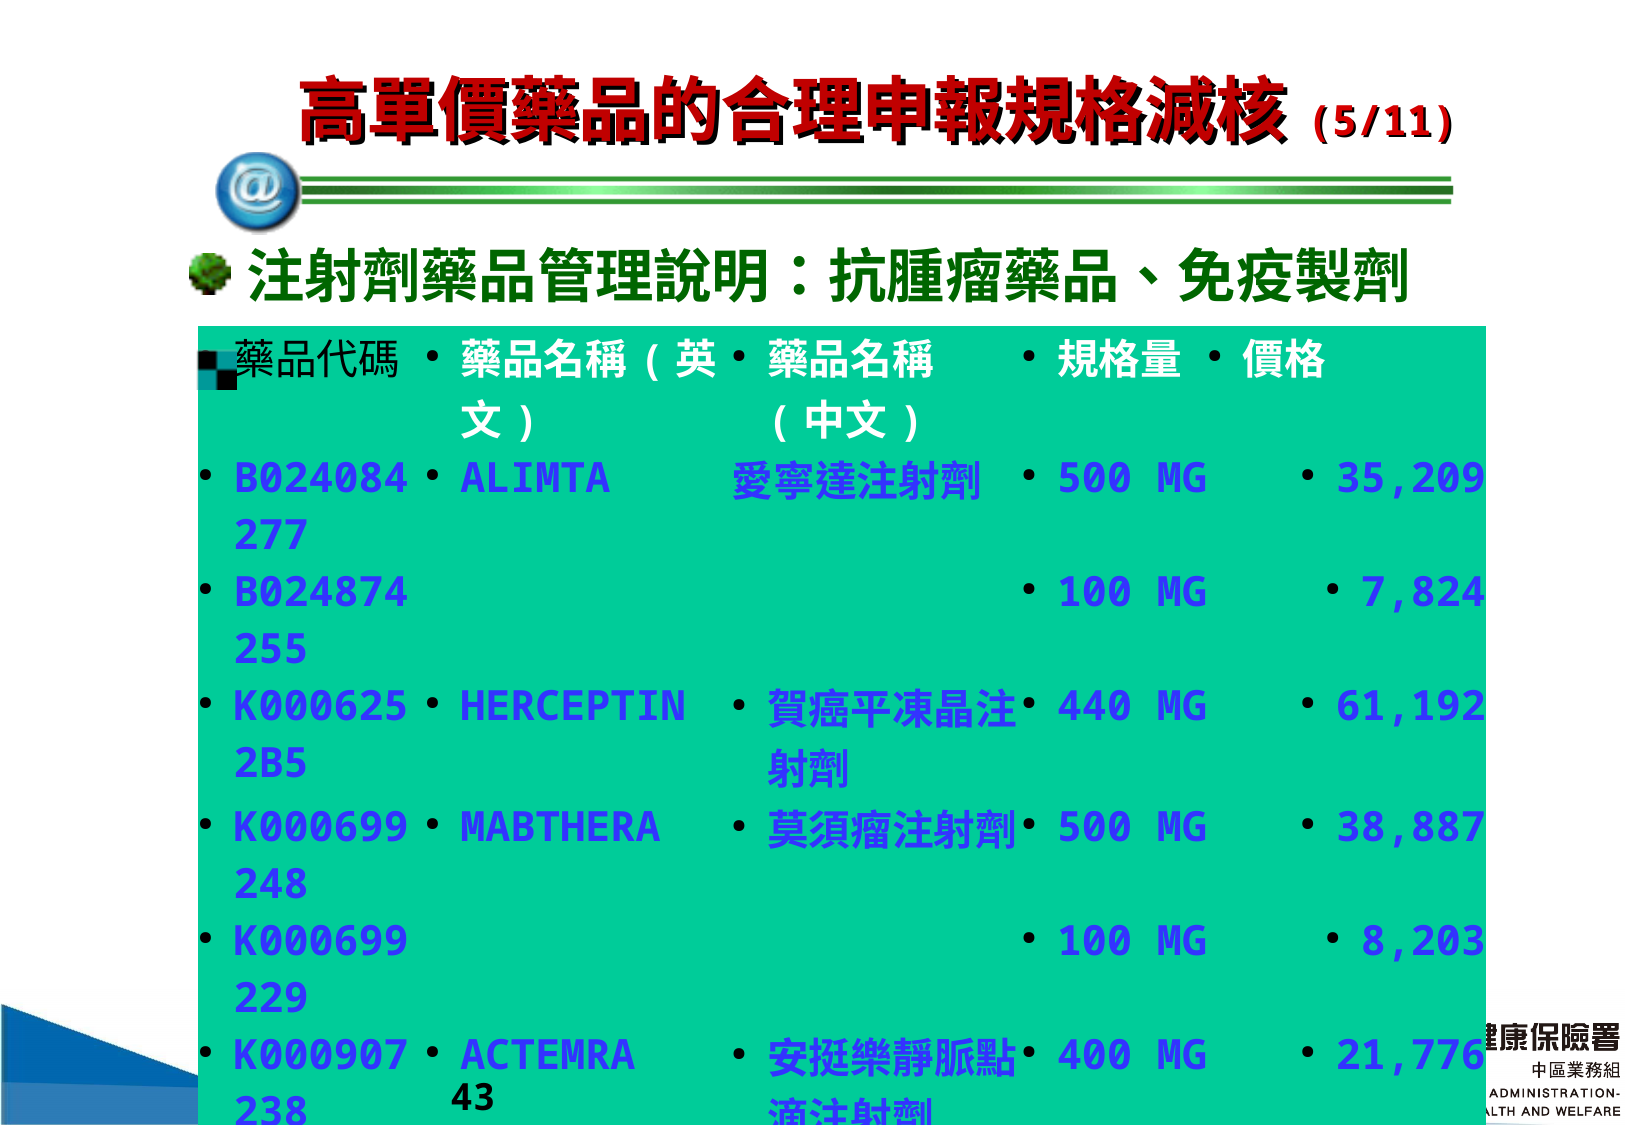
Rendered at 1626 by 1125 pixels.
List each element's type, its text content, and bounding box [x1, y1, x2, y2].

table_cell 61,192 [1207, 676, 1486, 797]
table_cell 38,887 [1207, 797, 1486, 911]
table_header 規格量 [1022, 326, 1207, 448]
table_cell 愛寧達注射劑 [732, 448, 1022, 676]
text_box [453, 1084, 470, 1109]
table_cell MABTHERA [425, 797, 732, 1025]
table_cell 35,209 [1207, 448, 1486, 562]
table_cell 440 MG [1022, 676, 1207, 797]
text_box [492, 1065, 507, 1069]
table_header 藥品名稱(英文) [425, 326, 732, 448]
table_cell 莫須瘤注射劑 [732, 797, 1022, 1025]
table_cell 賀癌平凍晶注射劑 [732, 676, 1022, 797]
text_box [478, 1084, 491, 1094]
text_box [811, 1065, 815, 1076]
table_cell B024874255 [198, 562, 425, 676]
table_cell 安挺樂靜脈點滴注射劑 [732, 1025, 1022, 1125]
title 高單價藥品的合理申報規格減核(5/11) [280, 10, 1474, 198]
table_header 藥品名稱(中文) [732, 326, 1022, 448]
table_cell 100 MG [1022, 562, 1207, 676]
table_header 藥品代碼 [198, 326, 425, 448]
text_box 注射劑藥品管理說明：抗腫瘤藥品、免疫製劑 [174, 231, 1508, 315]
table_cell 100 MG [1022, 911, 1207, 1025]
table_cell ACTEMRA [425, 1025, 732, 1125]
table_cell HERCEPTIN [425, 676, 732, 797]
table_cell K000699248 [198, 797, 425, 911]
text_box [774, 1098, 806, 1125]
table_header 價格 [1207, 326, 1486, 448]
table_cell K000699229 [198, 911, 425, 1025]
table_cell 21,776 [1207, 1025, 1486, 1125]
table_cell 500 MG [1022, 797, 1207, 911]
table_cell K0006252B5 [198, 676, 425, 797]
table_cell 500 MG [1022, 448, 1207, 562]
table_cell 8,203 [1207, 911, 1486, 1025]
text_box [771, 1065, 804, 1076]
table_cell 400 MG [1022, 1025, 1207, 1125]
text_box [477, 1098, 491, 1109]
table_cell ALIMTA [425, 448, 732, 676]
table_cell ACTEMRA [567, 1050, 578, 1065]
table_cell B024084277 [198, 448, 425, 562]
table_cell 7,824 [1207, 562, 1486, 676]
table_cell K000907238 [198, 1025, 425, 1125]
